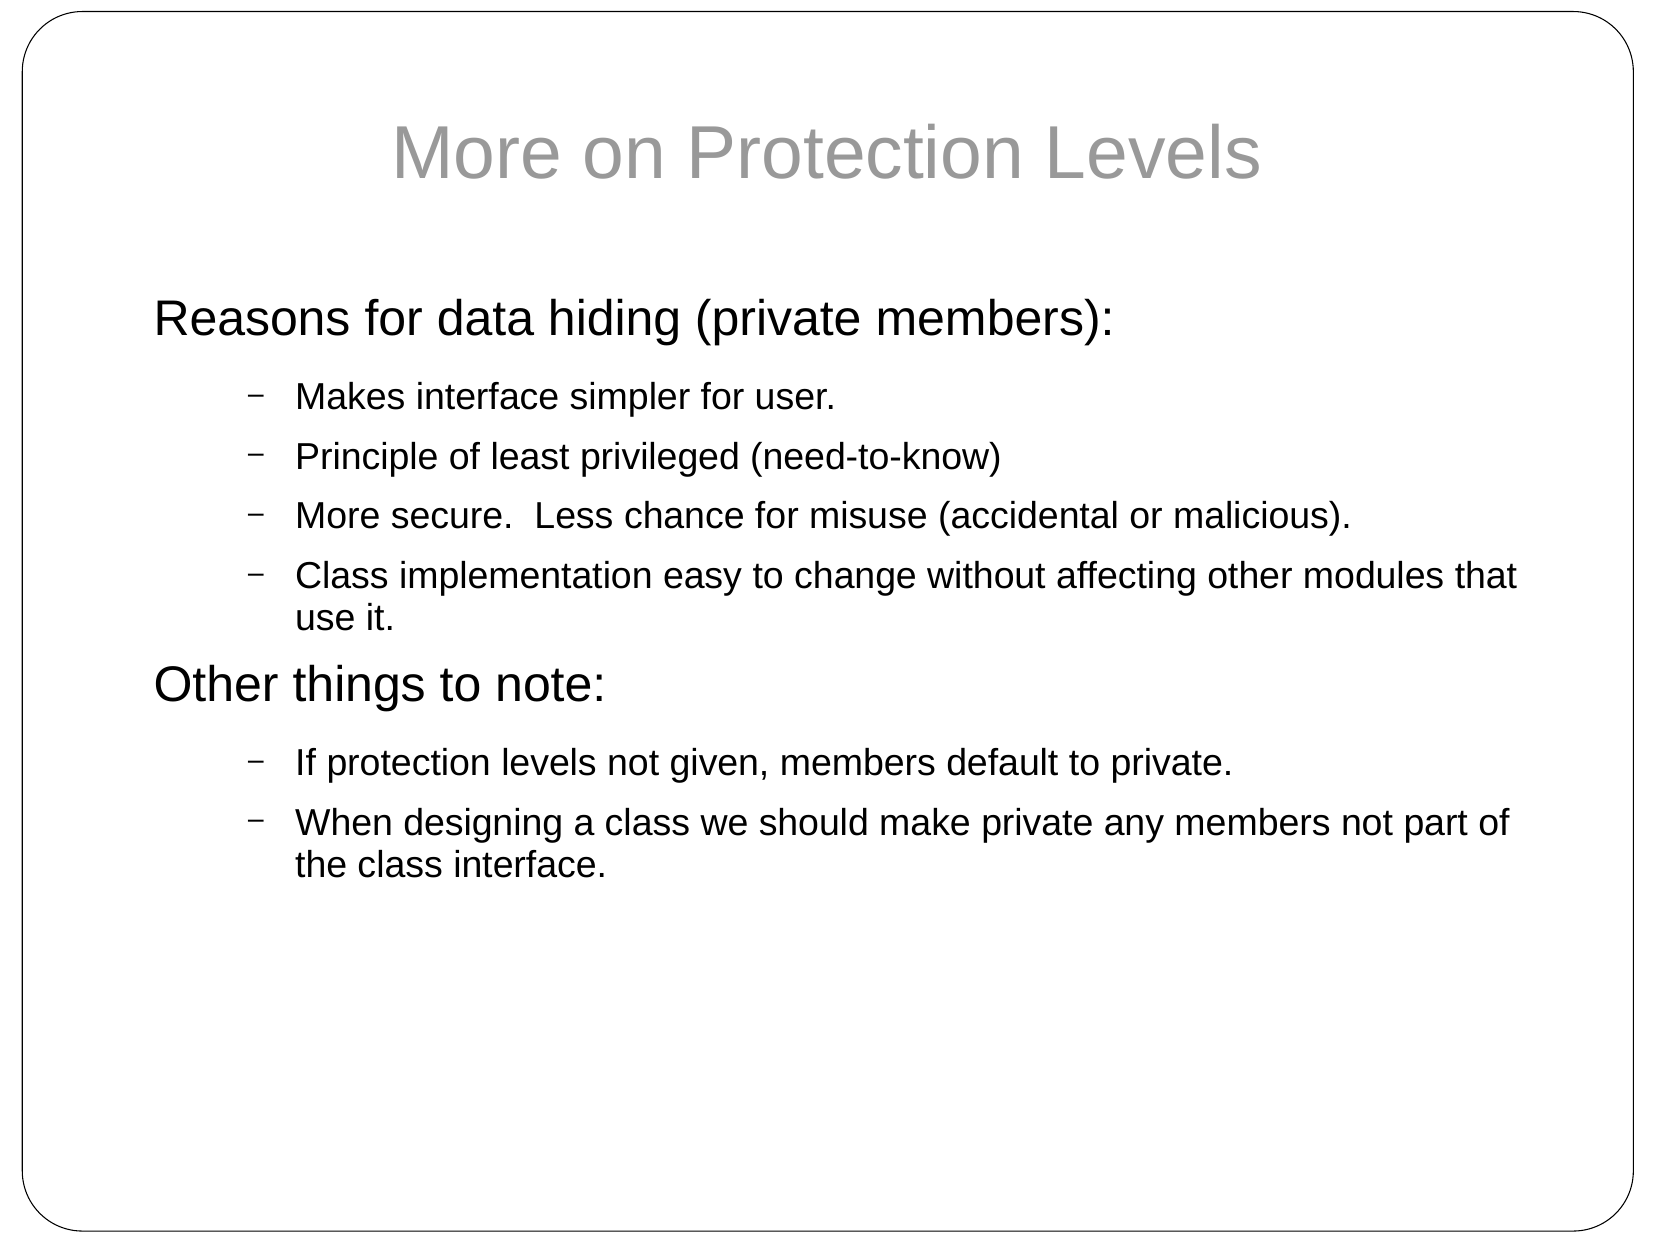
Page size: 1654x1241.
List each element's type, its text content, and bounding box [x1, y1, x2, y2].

title More on Protection Levels [82, 49, 1571, 257]
list Reasons for data hiding (private members): Makes interface simpler for user. Principle of least privileged (need-to-know) More secure. Less chance for misuse (accidental or malicious). Class implementation easy to change without affecting other modules that use it. Other things to note: If protection levels not given, members default to private. When designing a class we should make private any members not part of the class interface. [82, 290, 1571, 1109]
